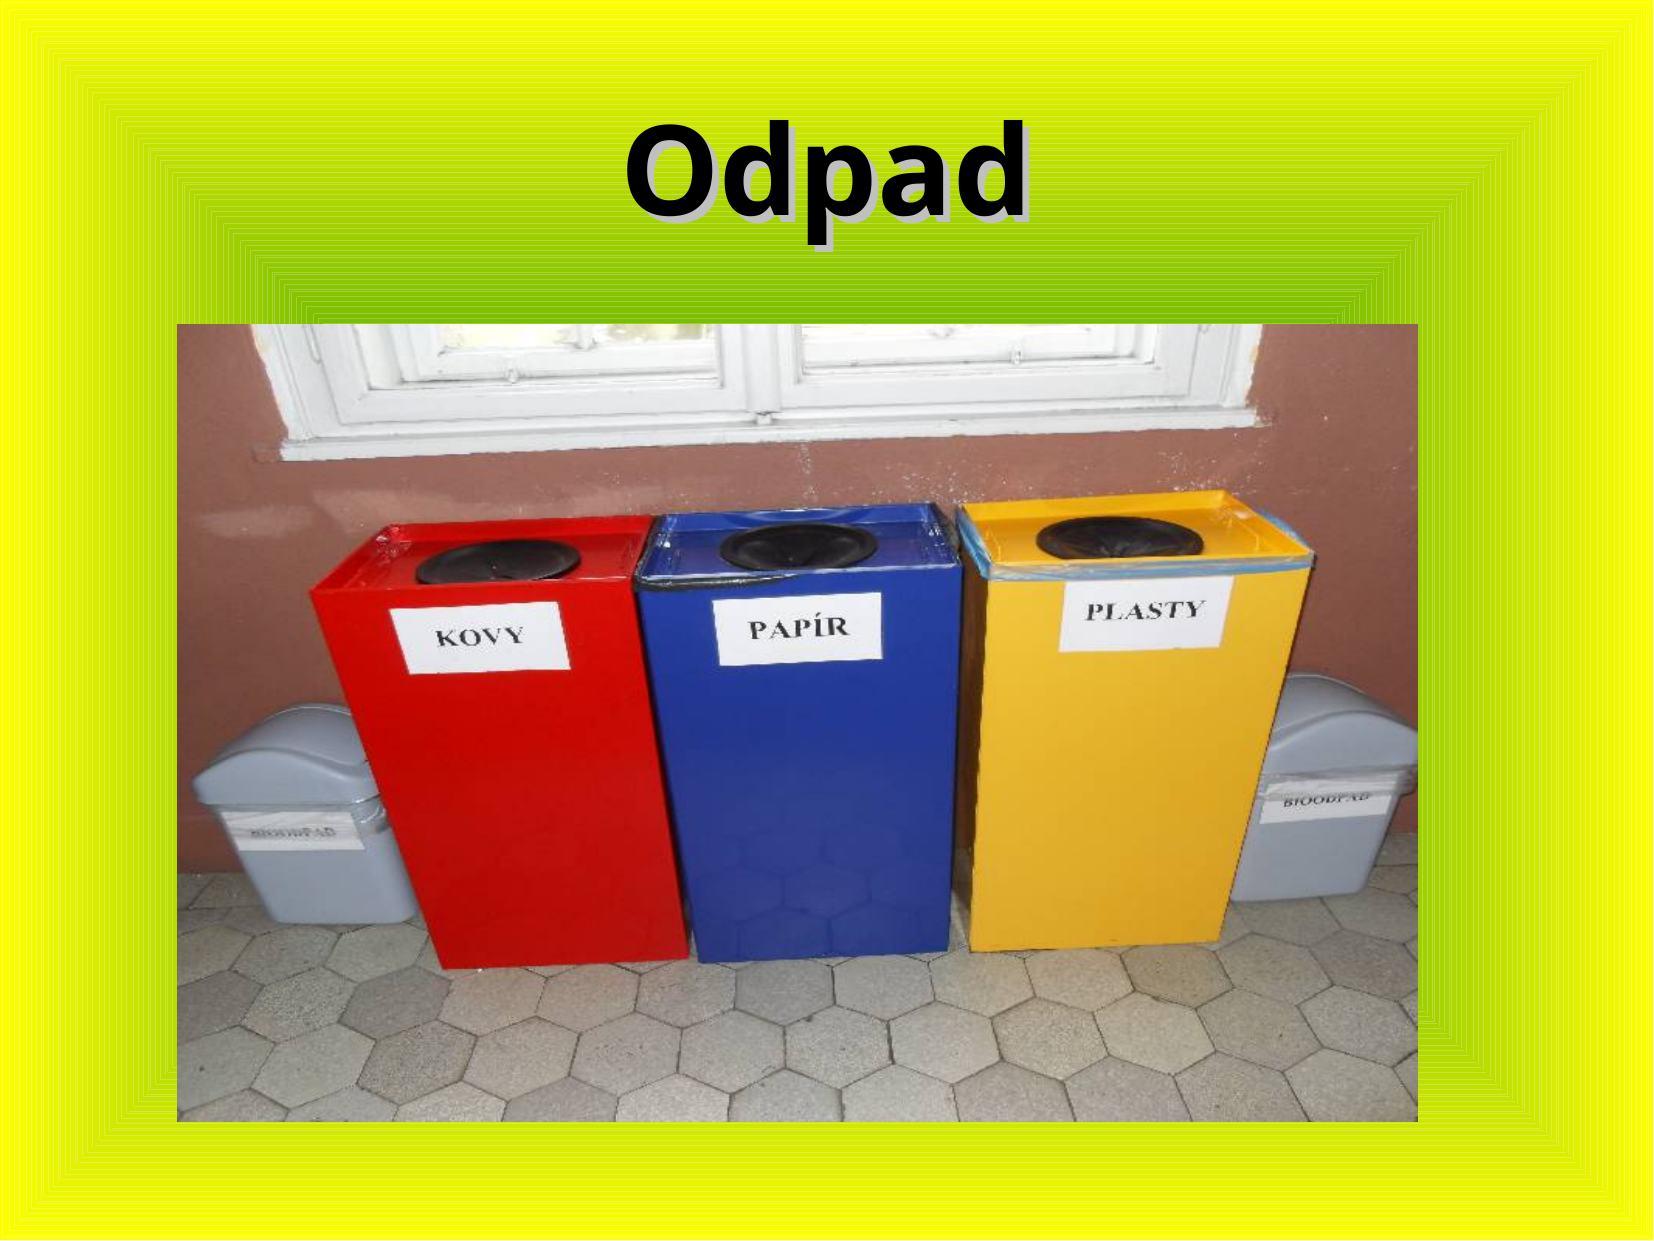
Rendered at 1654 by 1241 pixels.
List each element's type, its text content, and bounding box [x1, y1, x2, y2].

picture [177, 329, 1418, 1122]
title Odpad [82, 0, 1571, 329]
